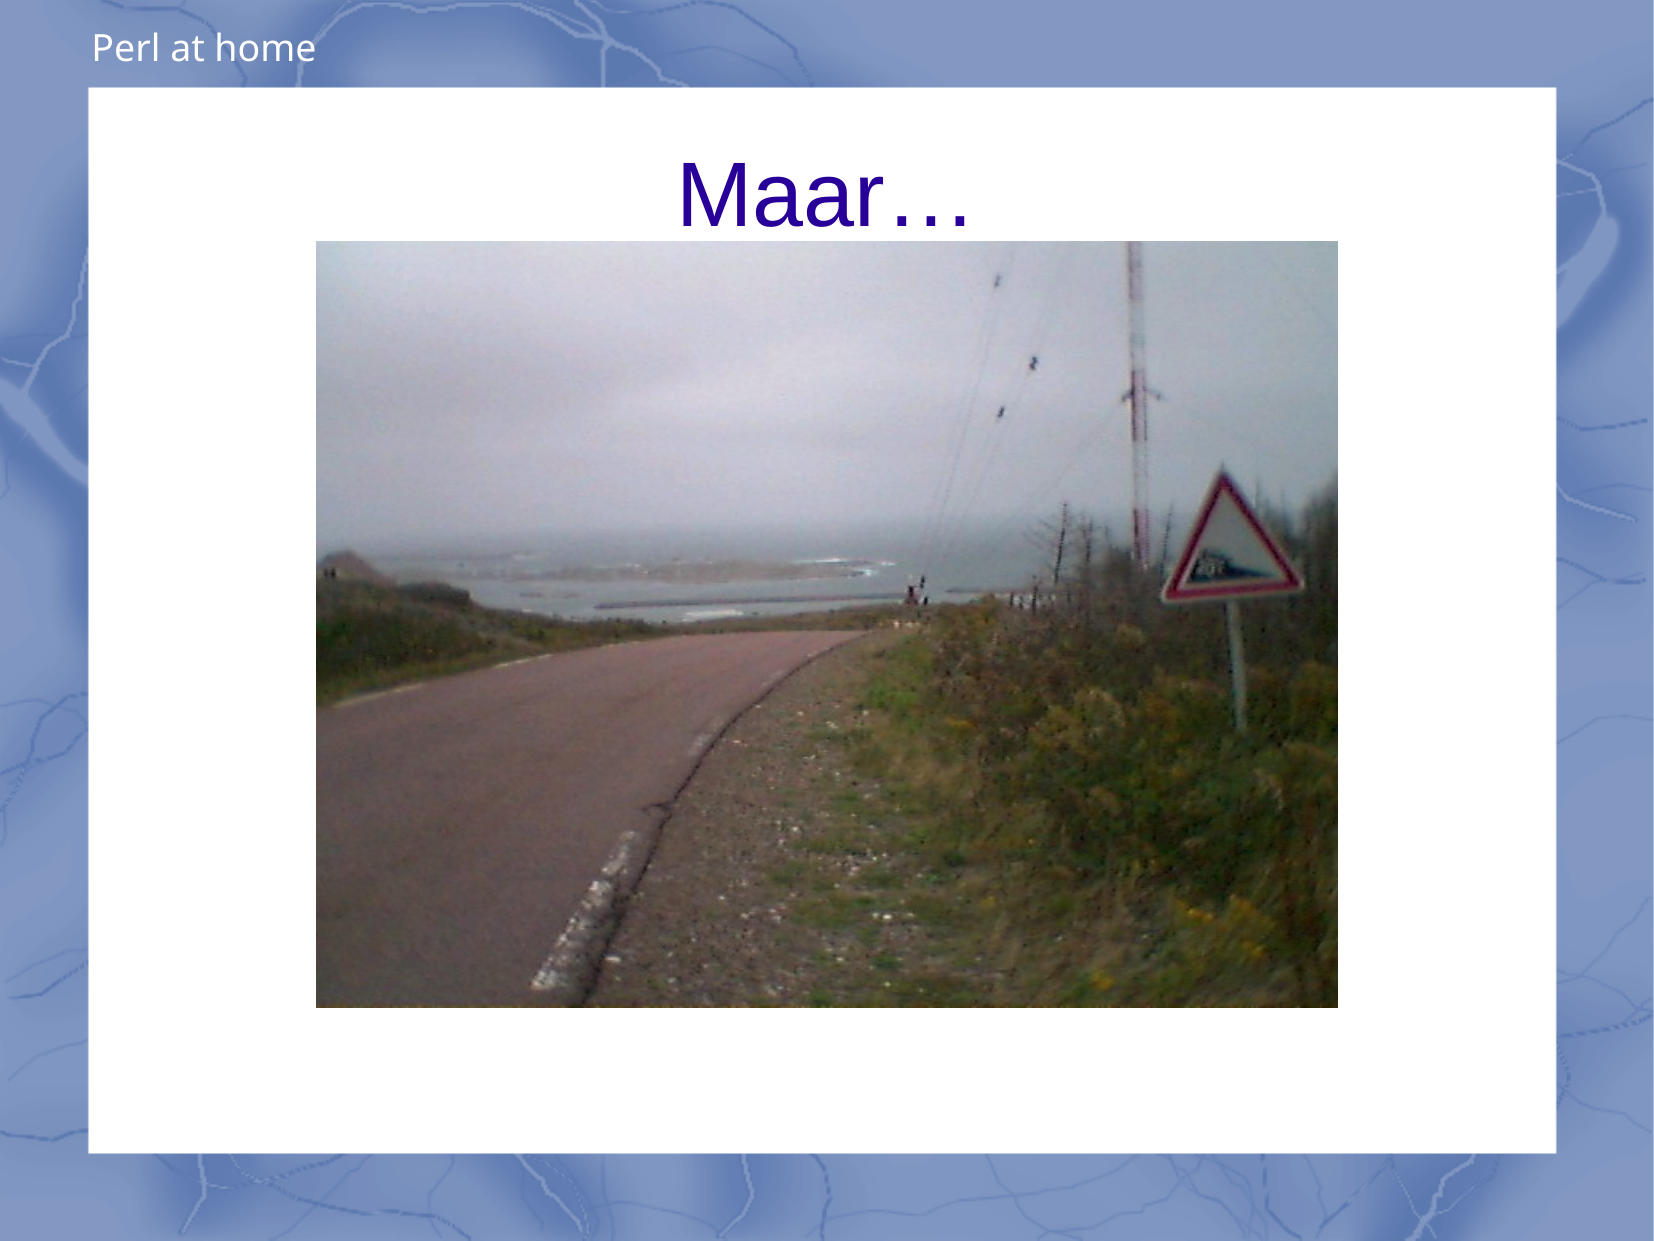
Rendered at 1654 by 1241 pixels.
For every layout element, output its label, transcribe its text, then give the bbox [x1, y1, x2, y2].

title Maar… [118, 98, 1536, 291]
picture [0, 0, 1654, 1241]
